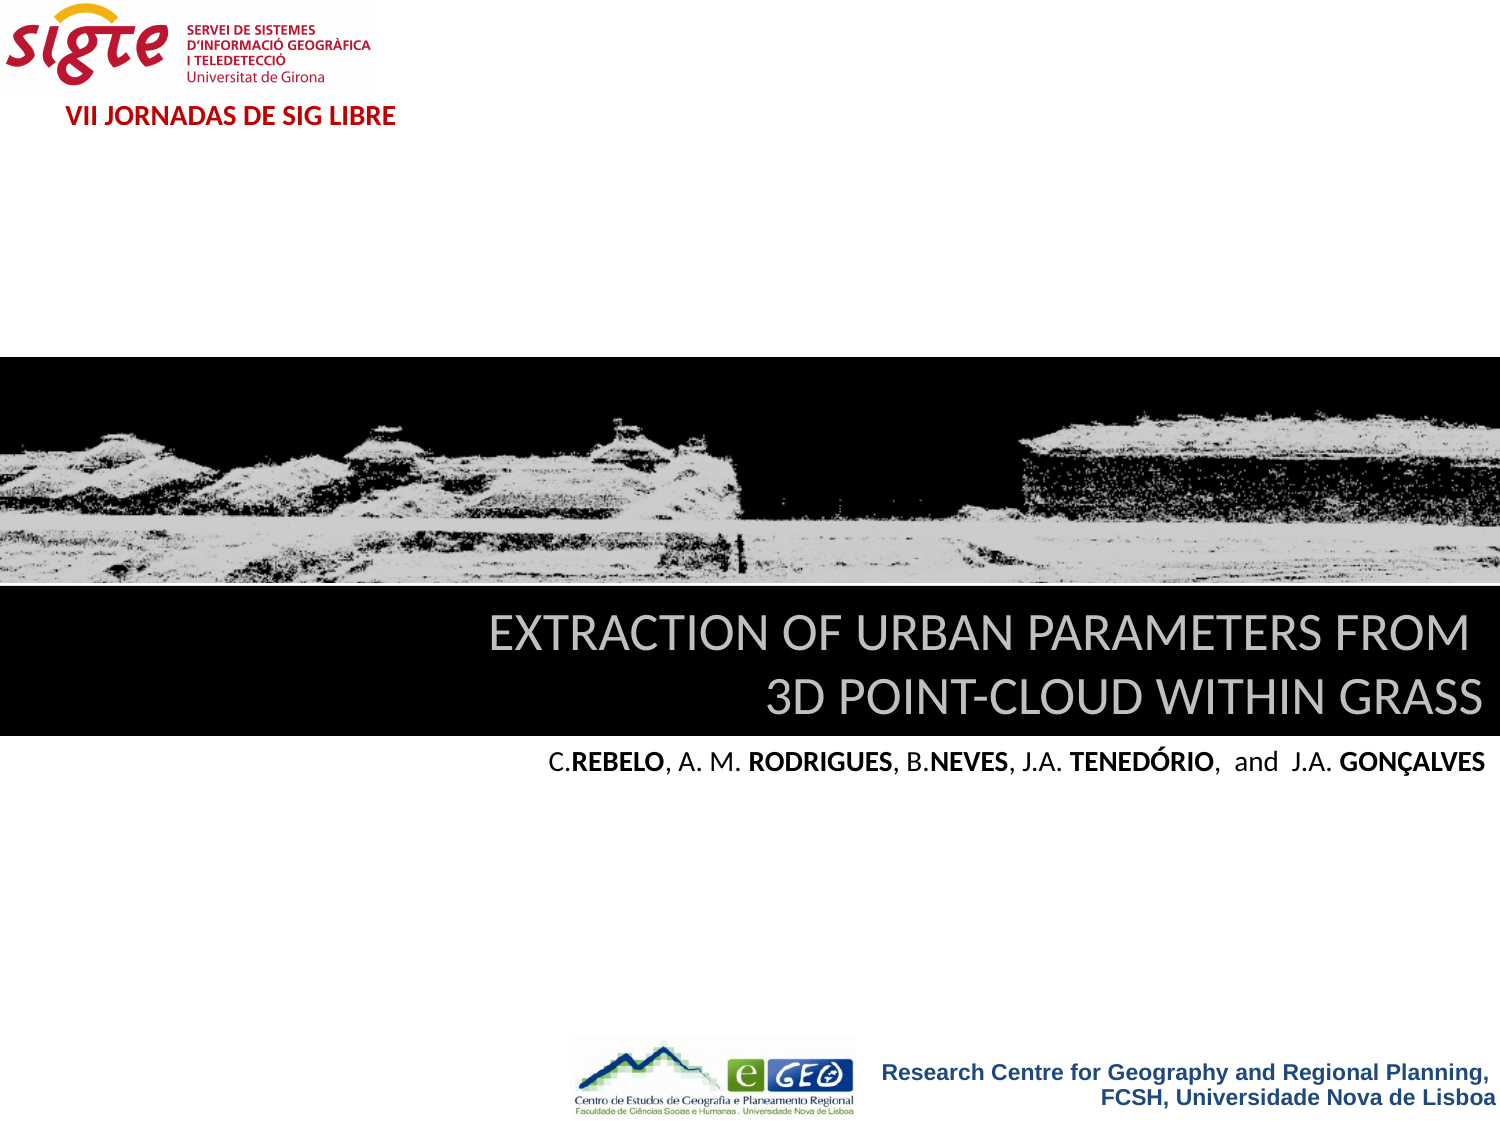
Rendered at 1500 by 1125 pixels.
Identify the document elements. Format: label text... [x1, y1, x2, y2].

text_box VII JORNADAS DE SIG LIBRE [50, 88, 412, 139]
picture [570, 1036, 856, 1120]
text_box C.REBELO, A. M. RODRIGUES, B.NEVES, J.A. TENEDÓRIO, and J.A. GONÇALVES [0, 736, 1500, 825]
title EXTRACTION OF URBAN PARAMETERS FROM 3D POINT-CLOUD WITHIN GRASS [0, 585, 1500, 736]
text_box Research Centre for Geography and Regional Planning, FCSH, Universidade Nova de Lisboa [866, 1052, 1500, 1121]
picture [0, 357, 1500, 583]
picture [0, 0, 374, 89]
